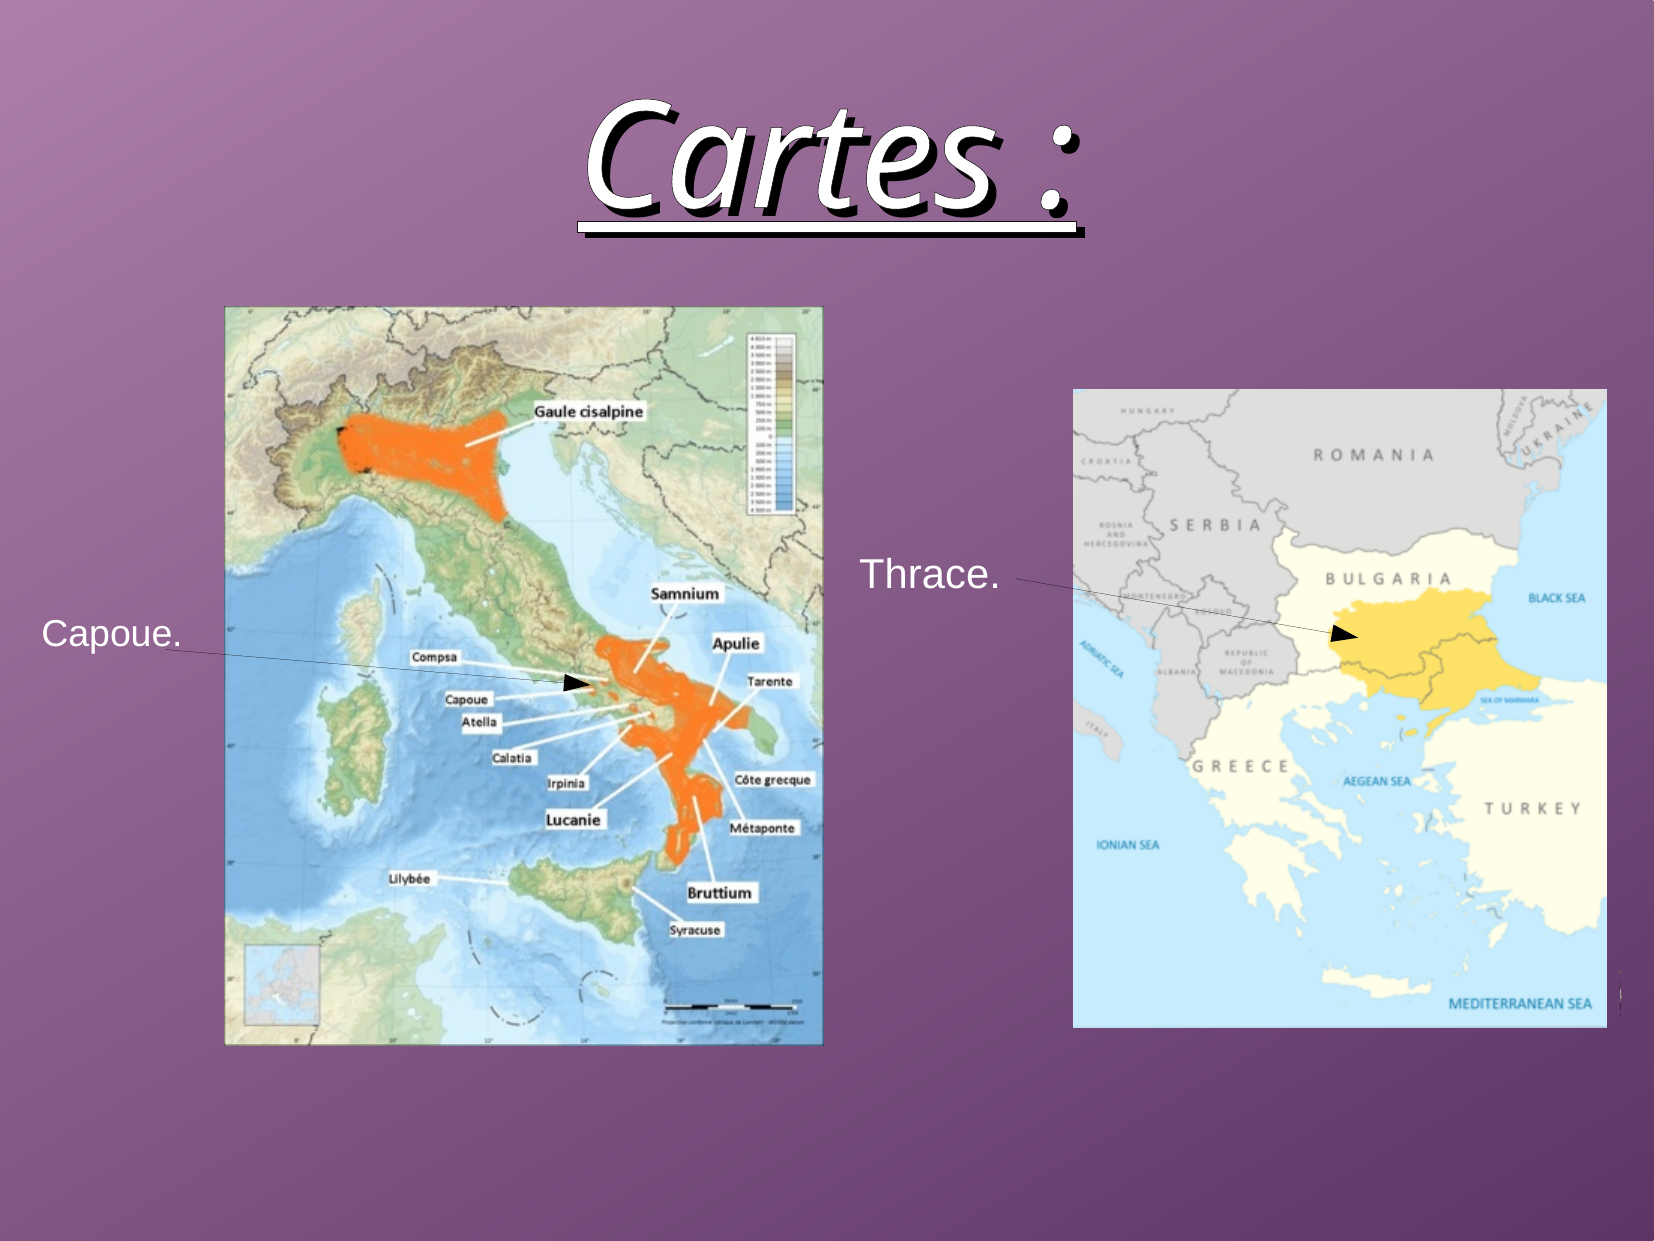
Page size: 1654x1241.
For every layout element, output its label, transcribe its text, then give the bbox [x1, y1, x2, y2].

text_box Thrace. [844, 543, 1016, 625]
text_box Capoue. [26, 604, 199, 704]
picture [1073, 389, 1607, 1028]
picture [224, 306, 824, 1046]
title Cartes : [82, 47, 1571, 252]
